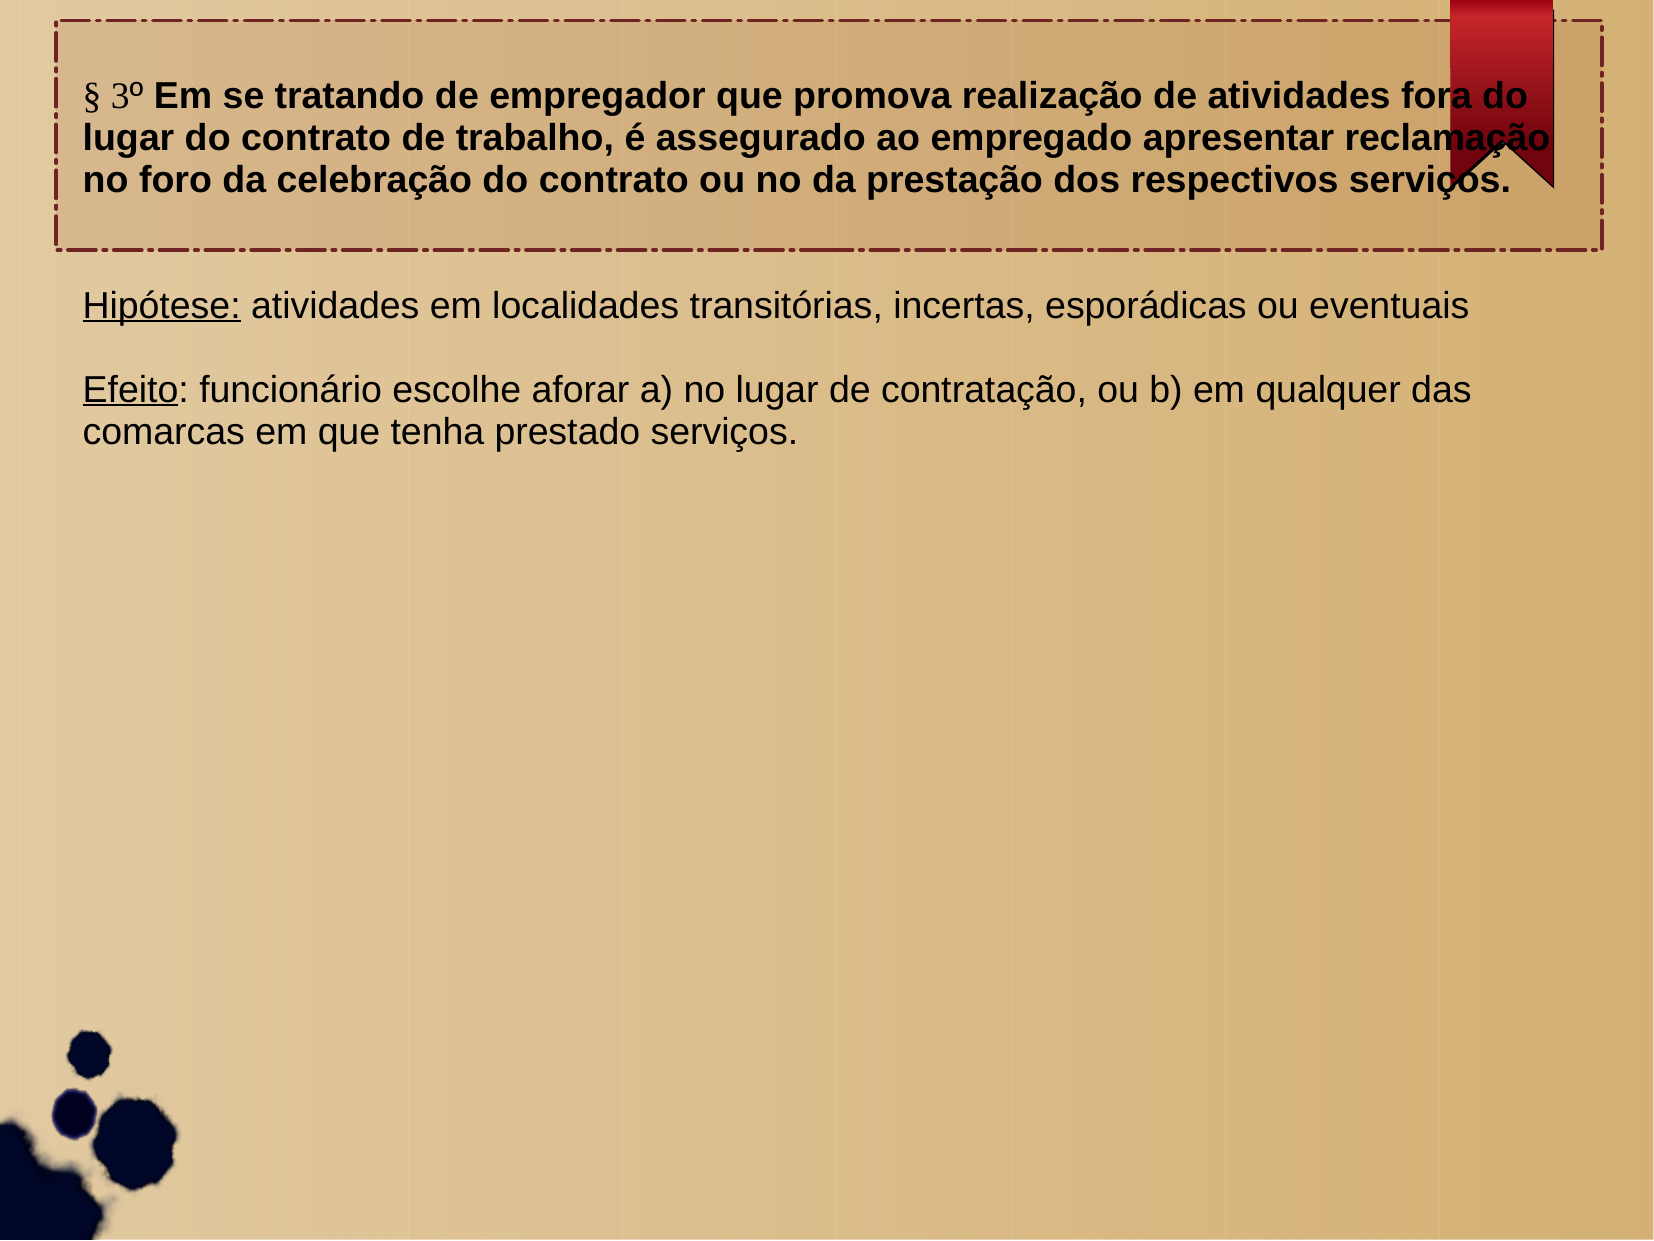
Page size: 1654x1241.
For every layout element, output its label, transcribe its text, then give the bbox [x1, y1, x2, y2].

title § 3º Em se tratando de empregador que promova realização de atividades fora do lugar do contrato de trabalho, é assegurado ao empregado apresentar reclamação no foro da celebração do contrato ou no da prestação dos respectivos serviços. Hipótese: atividades em localidades transitórias, incertas, esporádicas ou eventuais Efeito: funcionário escolhe aforar a) no lugar de contratação, ou b) em qualquer das comarcas em que tenha prestado serviços. [82, 70, 1595, 540]
